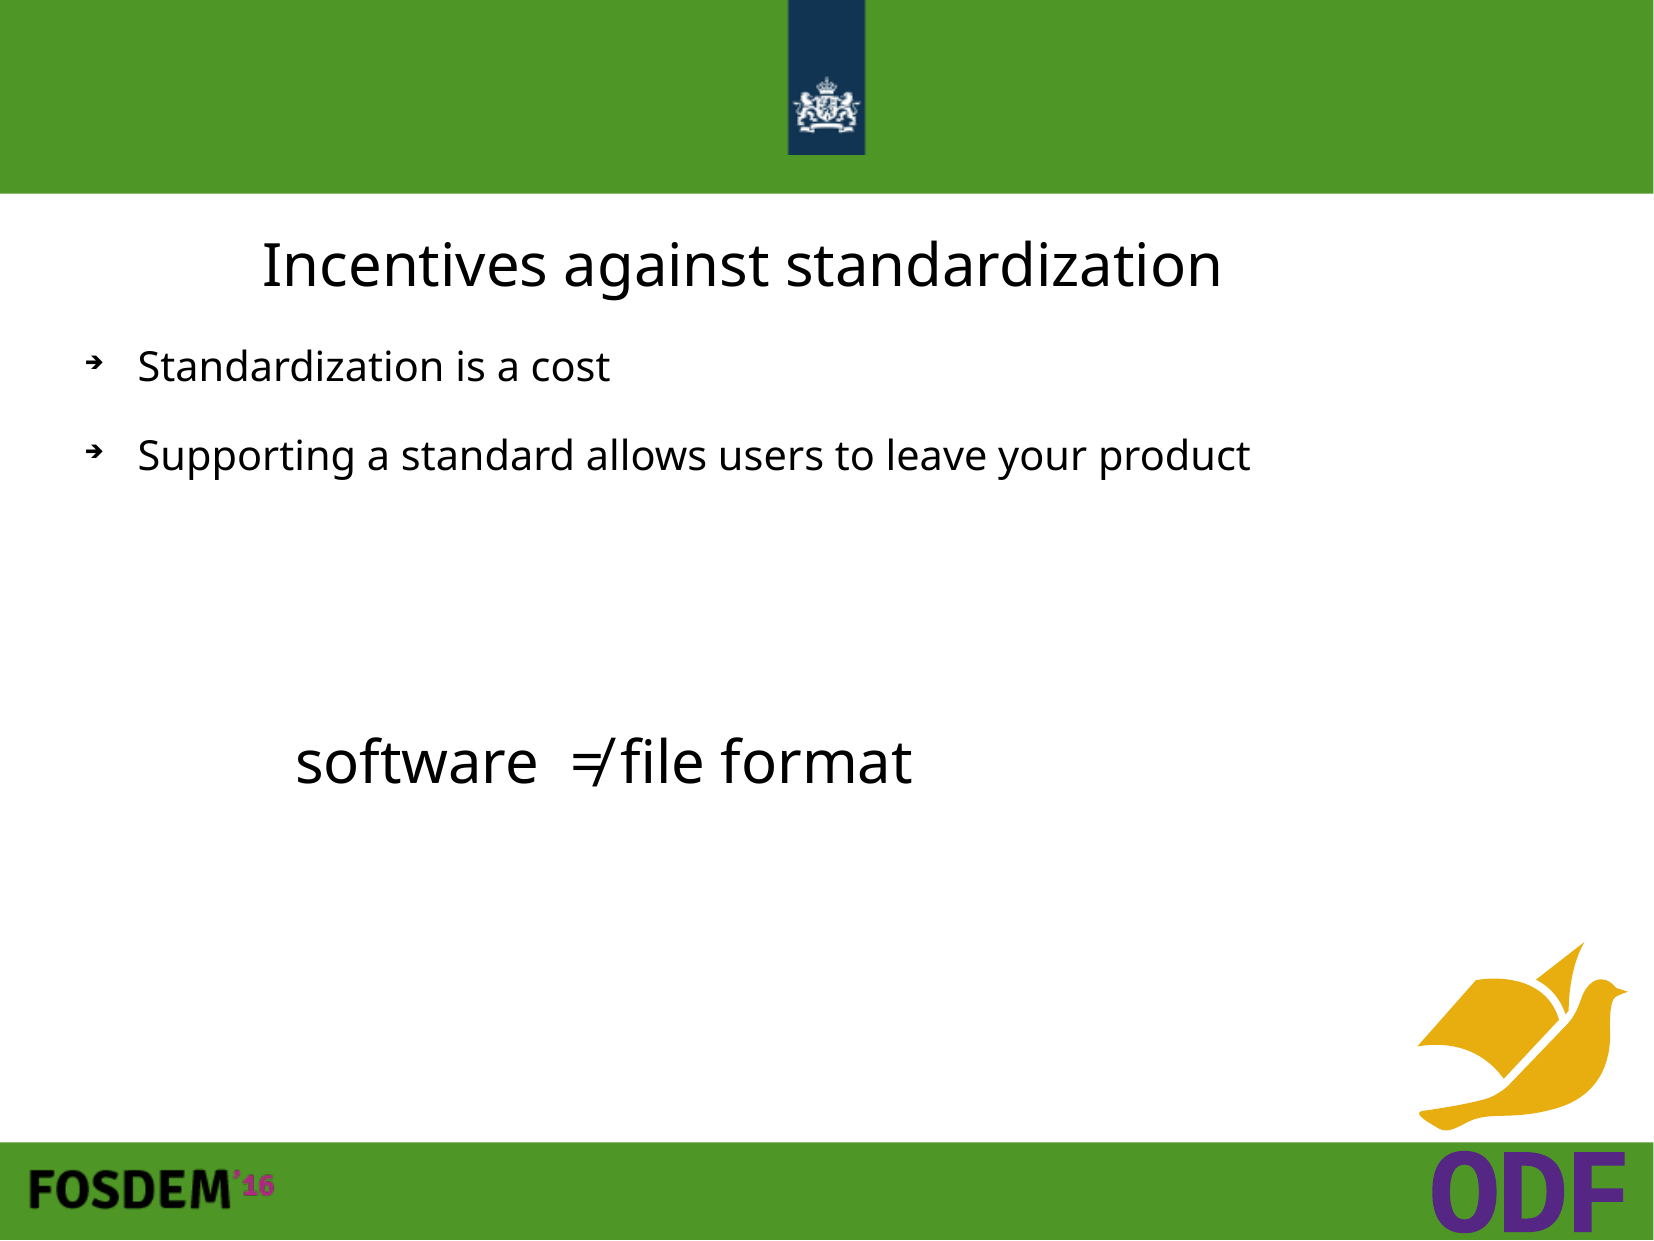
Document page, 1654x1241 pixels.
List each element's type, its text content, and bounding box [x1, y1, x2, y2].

list Standardization is a cost Supporting a standard allows users to leave your product [66, 337, 1488, 1110]
picture [0, 0, 1654, 155]
title Incentives against standardization [262, 211, 1290, 315]
title software ≠ file format [295, 708, 1323, 812]
picture [22, 1142, 343, 1232]
